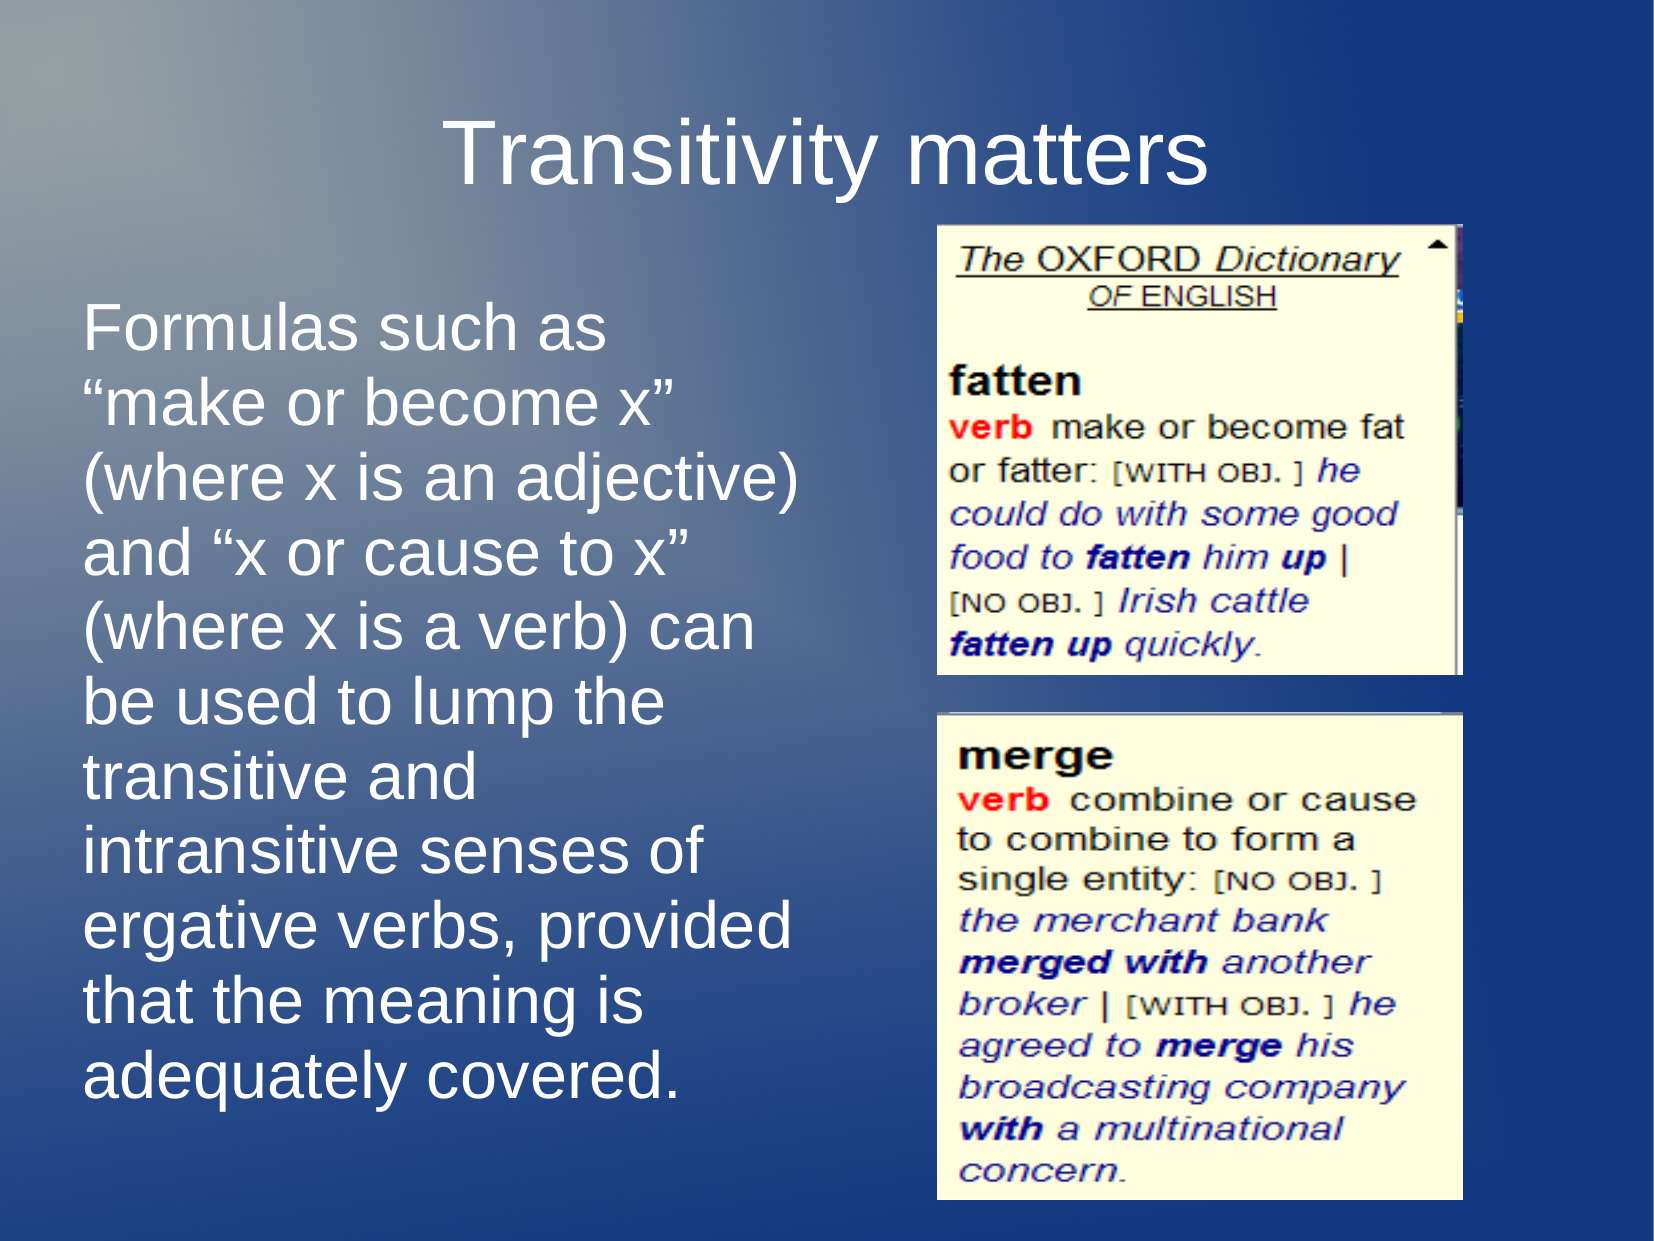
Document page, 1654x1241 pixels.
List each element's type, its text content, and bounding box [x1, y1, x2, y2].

picture [0, 0, 1654, 1241]
list Formulas such as “make or become x” (where x is an adjective) and “x or cause to x” (where x is a verb) can be used to lump the transitive and intransitive senses of ergative verbs, provided that the meaning is adequately covered. [82, 290, 809, 1113]
title Transitivity matters [82, 56, 1571, 250]
